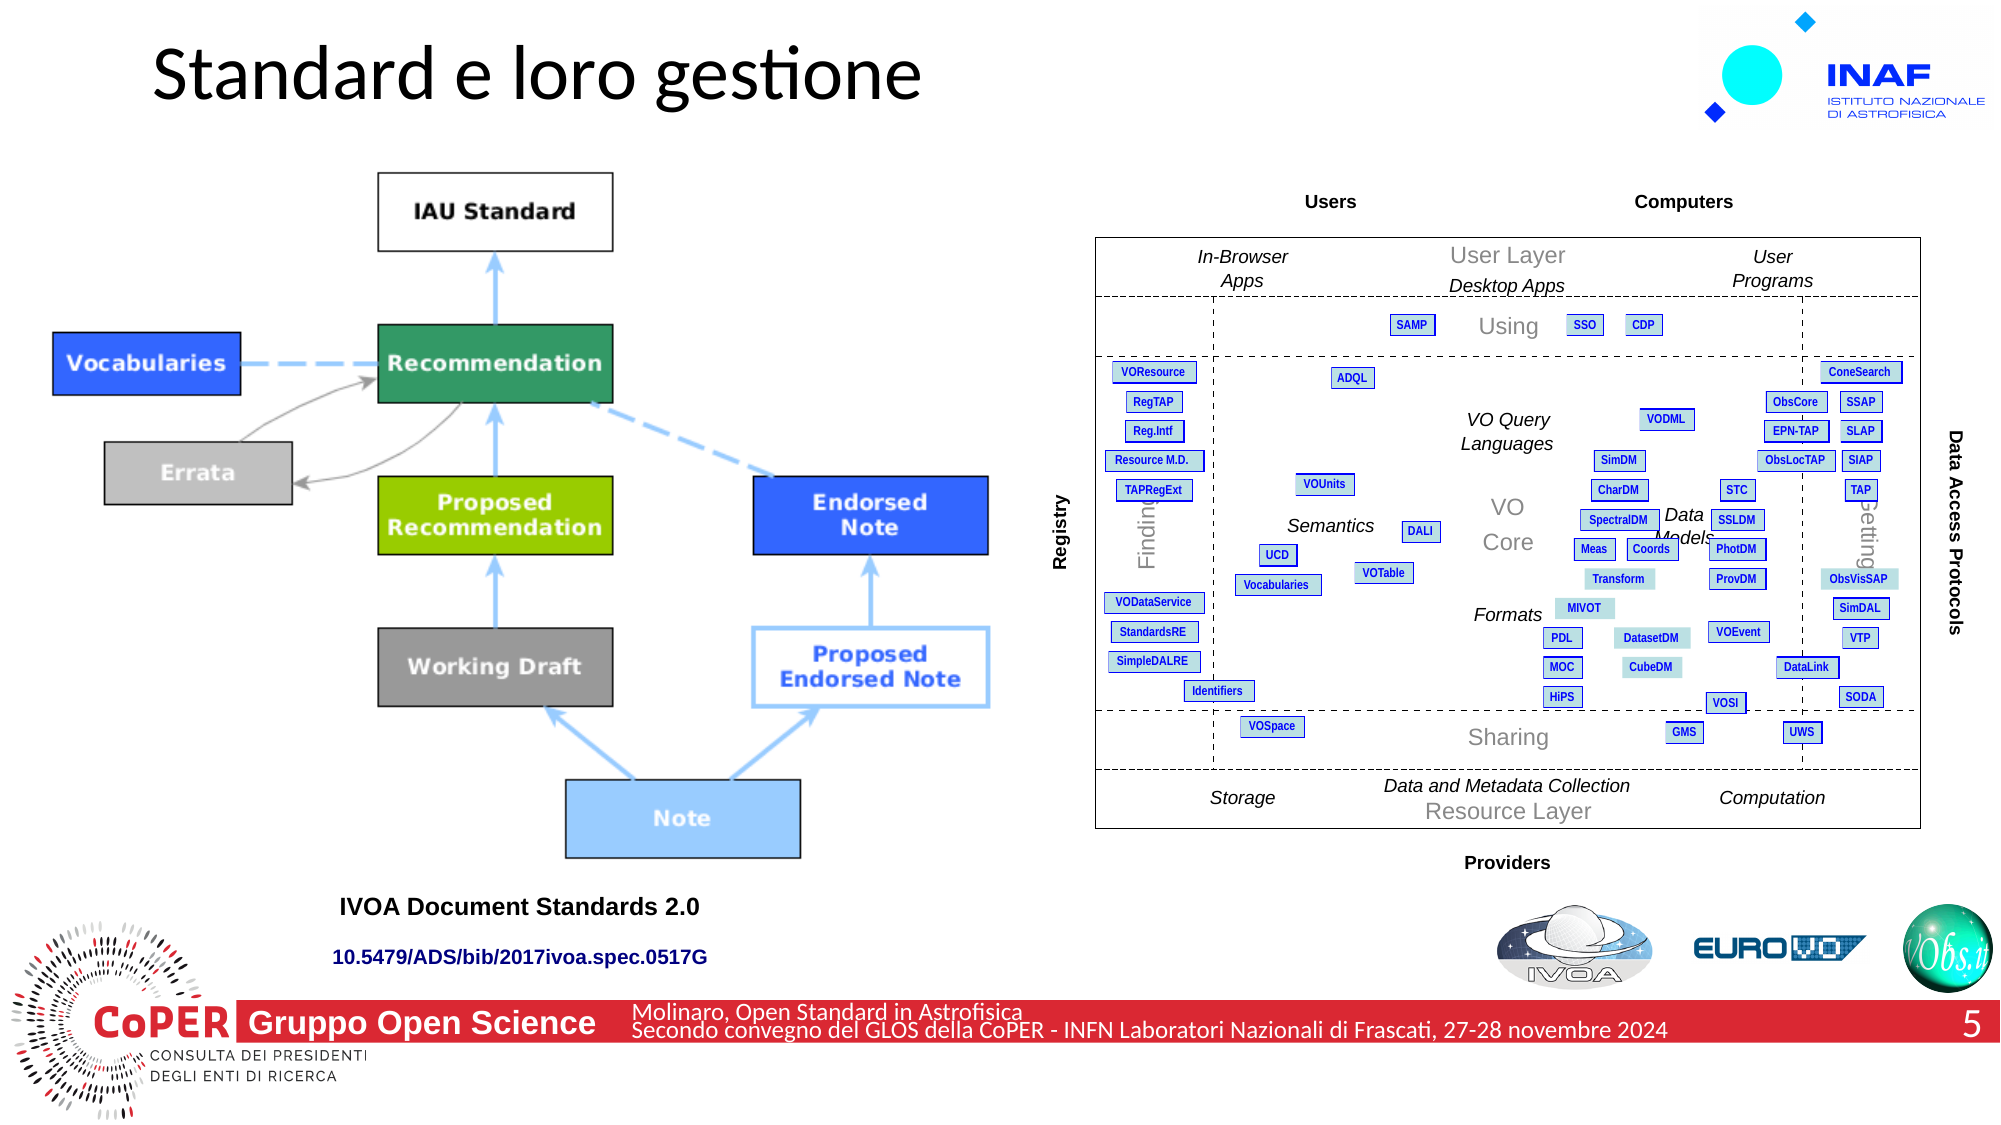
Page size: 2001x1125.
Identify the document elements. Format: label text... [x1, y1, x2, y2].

picture [29, 149, 1011, 881]
picture [1698, 5, 1994, 130]
picture [1691, 932, 1870, 965]
picture [1036, 178, 1980, 888]
title Standard e loro gestione [137, 24, 1698, 125]
text_box IVOA Document Standards 2.0 10.5479/ADS/bib/2017ivoa.spec.0517G [311, 885, 729, 986]
slide_number <number> [1898, 999, 1998, 1043]
picture [1491, 903, 1658, 993]
picture [1903, 904, 1993, 993]
picture [11, 921, 366, 1120]
footer Molinaro, Open Standard in Astrofisica Secondo convegno del GLOS della CoPER - INFN Laboratori Nazionali di Frascati, 27-28 novembre 2024 [616, 1002, 1863, 1048]
